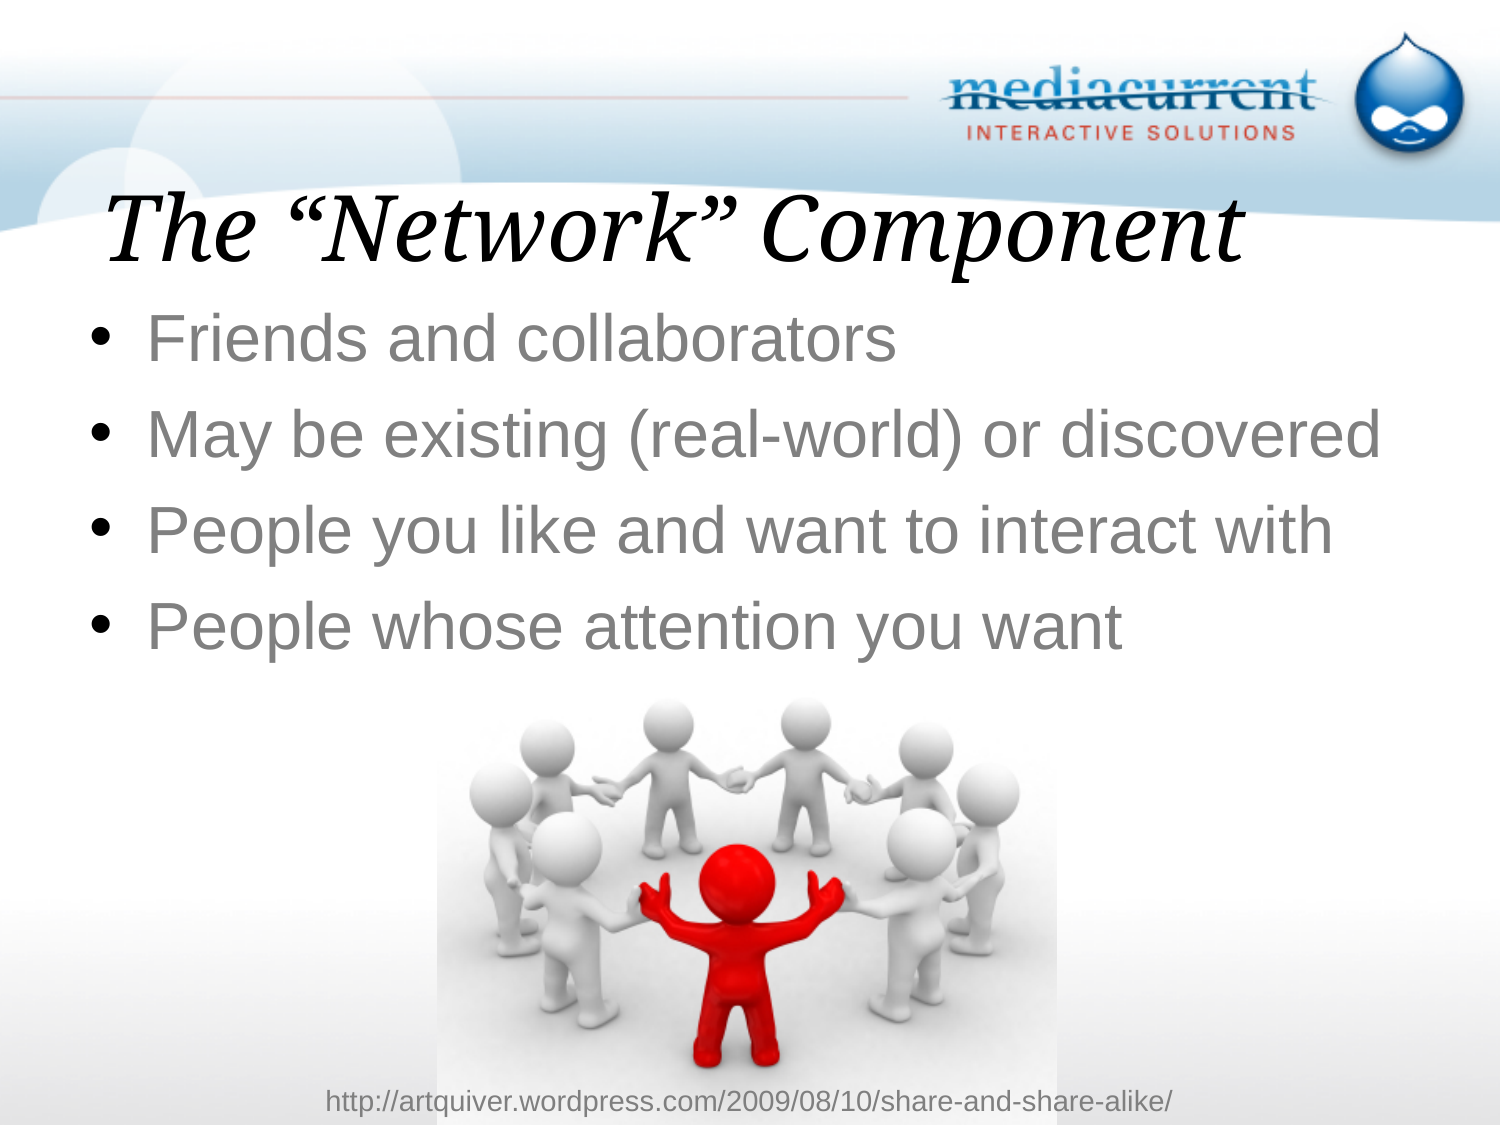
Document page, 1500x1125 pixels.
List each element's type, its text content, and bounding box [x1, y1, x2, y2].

text_box Friends and collaborators May be existing (real-world) or discovered People you like and want to interact with People whose attention you want [75, 287, 1425, 1018]
picture [437, 1018, 1057, 1074]
text_box The “Network” Component [75, 162, 1275, 287]
text_box http://artquiver.wordpress.com/2009/08/10/share-and-share-alike/ [0, 1074, 1500, 1125]
